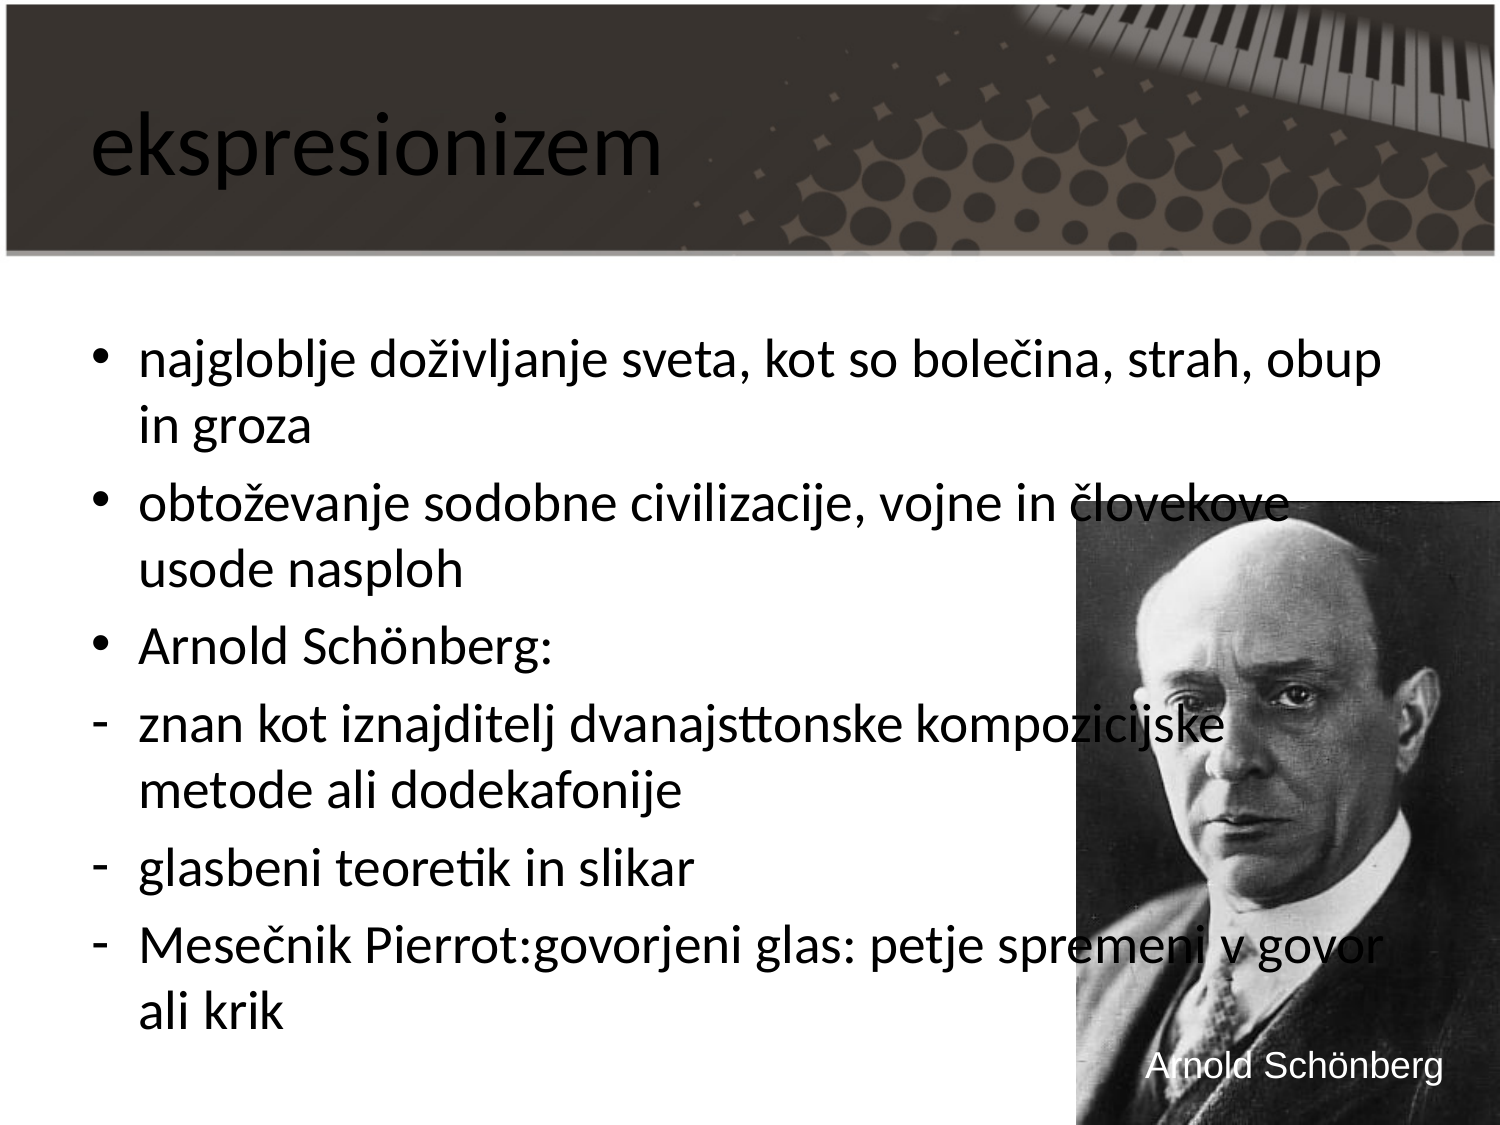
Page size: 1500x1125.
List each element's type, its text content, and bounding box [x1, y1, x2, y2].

title ekspresionizem [75, 45, 1425, 233]
picture [0, 0, 1500, 1125]
text_box Arnold Schönberg [1130, 1033, 1470, 1094]
list najgloblje doživljanje sveta, kot so bolečina, strah, obup in groza obtoževanje sodobne civilizacije, vojne in človekove usode nasploh Arnold Schönberg: znan kot iznajditelj dvanajsttonske kompozicijske metode ali dodekafonije glasbeni teoretik in slikar Mesečnik Pierrot:govorjeni glas: petje spremeni v govor ali krik [76, 314, 1427, 1057]
